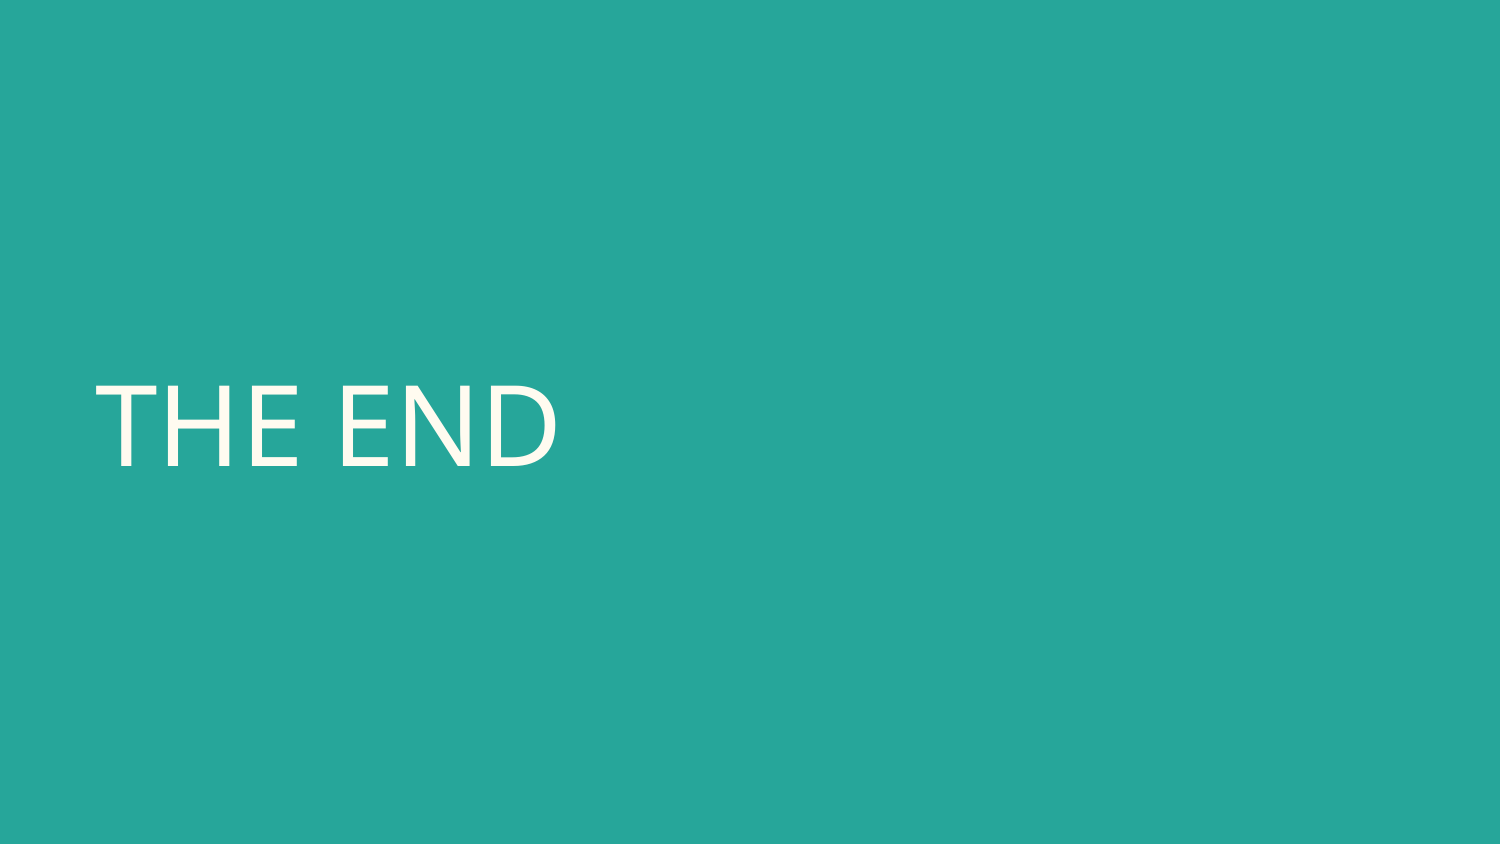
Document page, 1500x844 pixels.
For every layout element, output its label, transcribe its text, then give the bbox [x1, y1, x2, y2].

title THE END [80, 86, 1000, 758]
